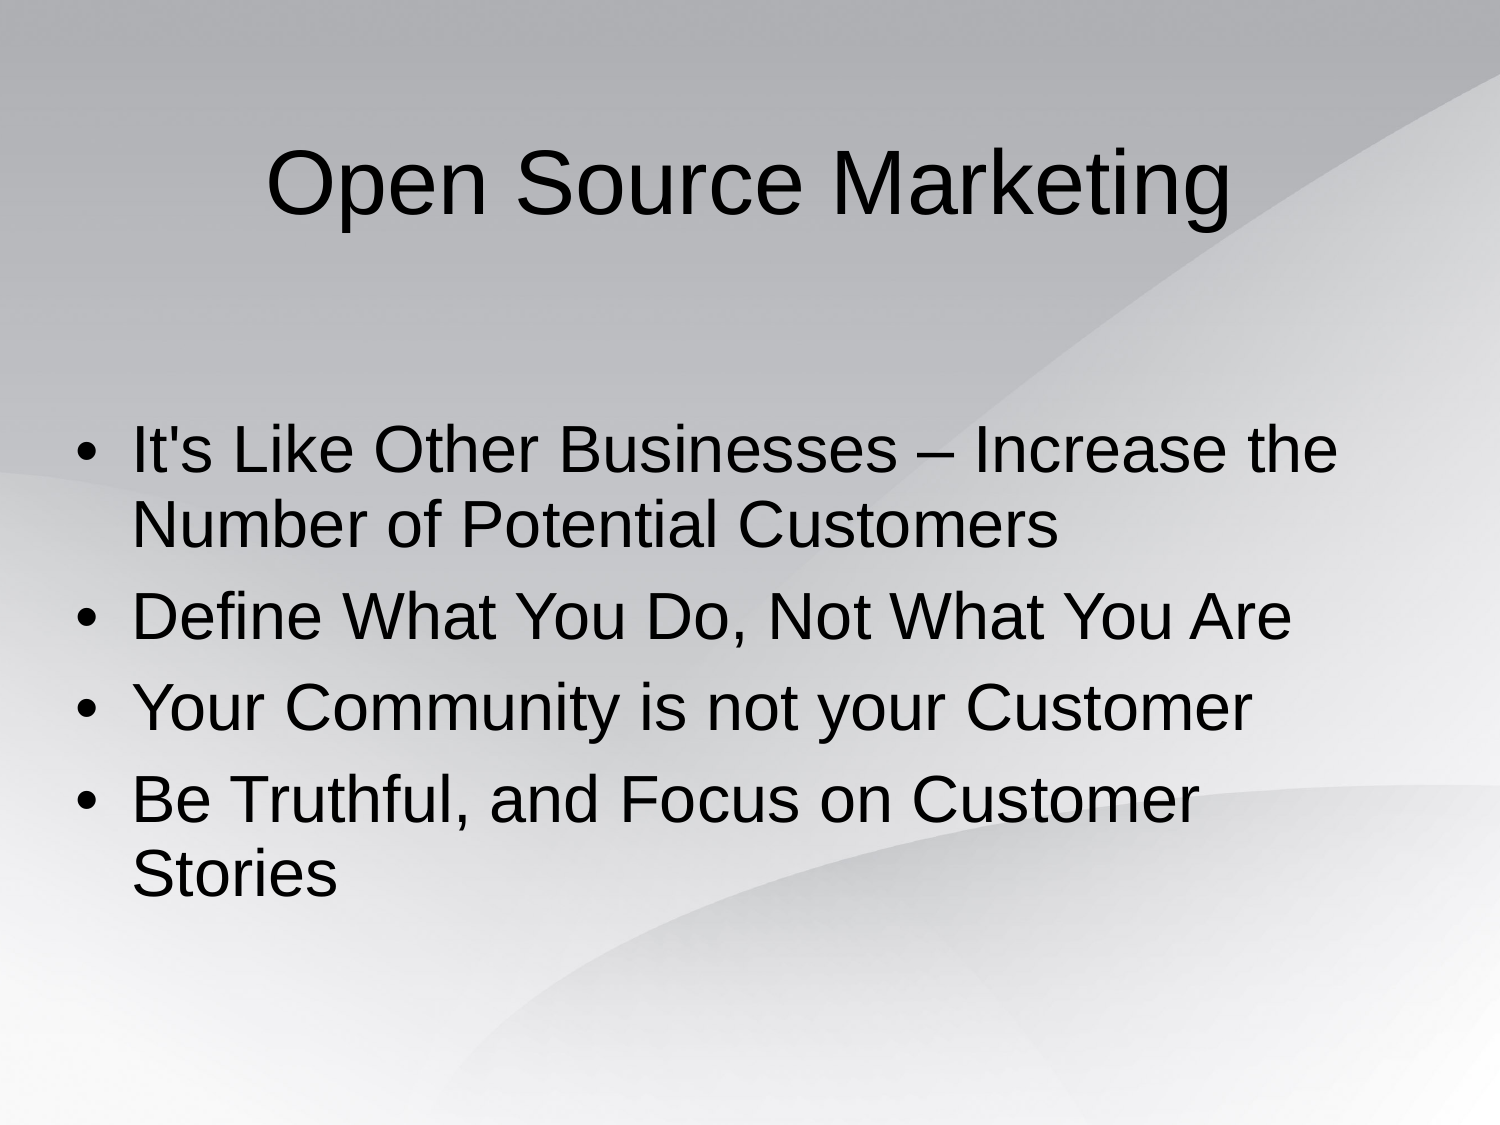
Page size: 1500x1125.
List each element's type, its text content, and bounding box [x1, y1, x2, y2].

picture [0, 0, 1500, 1125]
list It's Like Other Businesses – Increase the Number of Potential Customers Define What You Do, Not What You Are Your Community is not your Customer Be Truthful, and Focus on Customer Stories [75, 412, 1426, 1051]
title Open Source Marketing [112, 64, 1388, 300]
